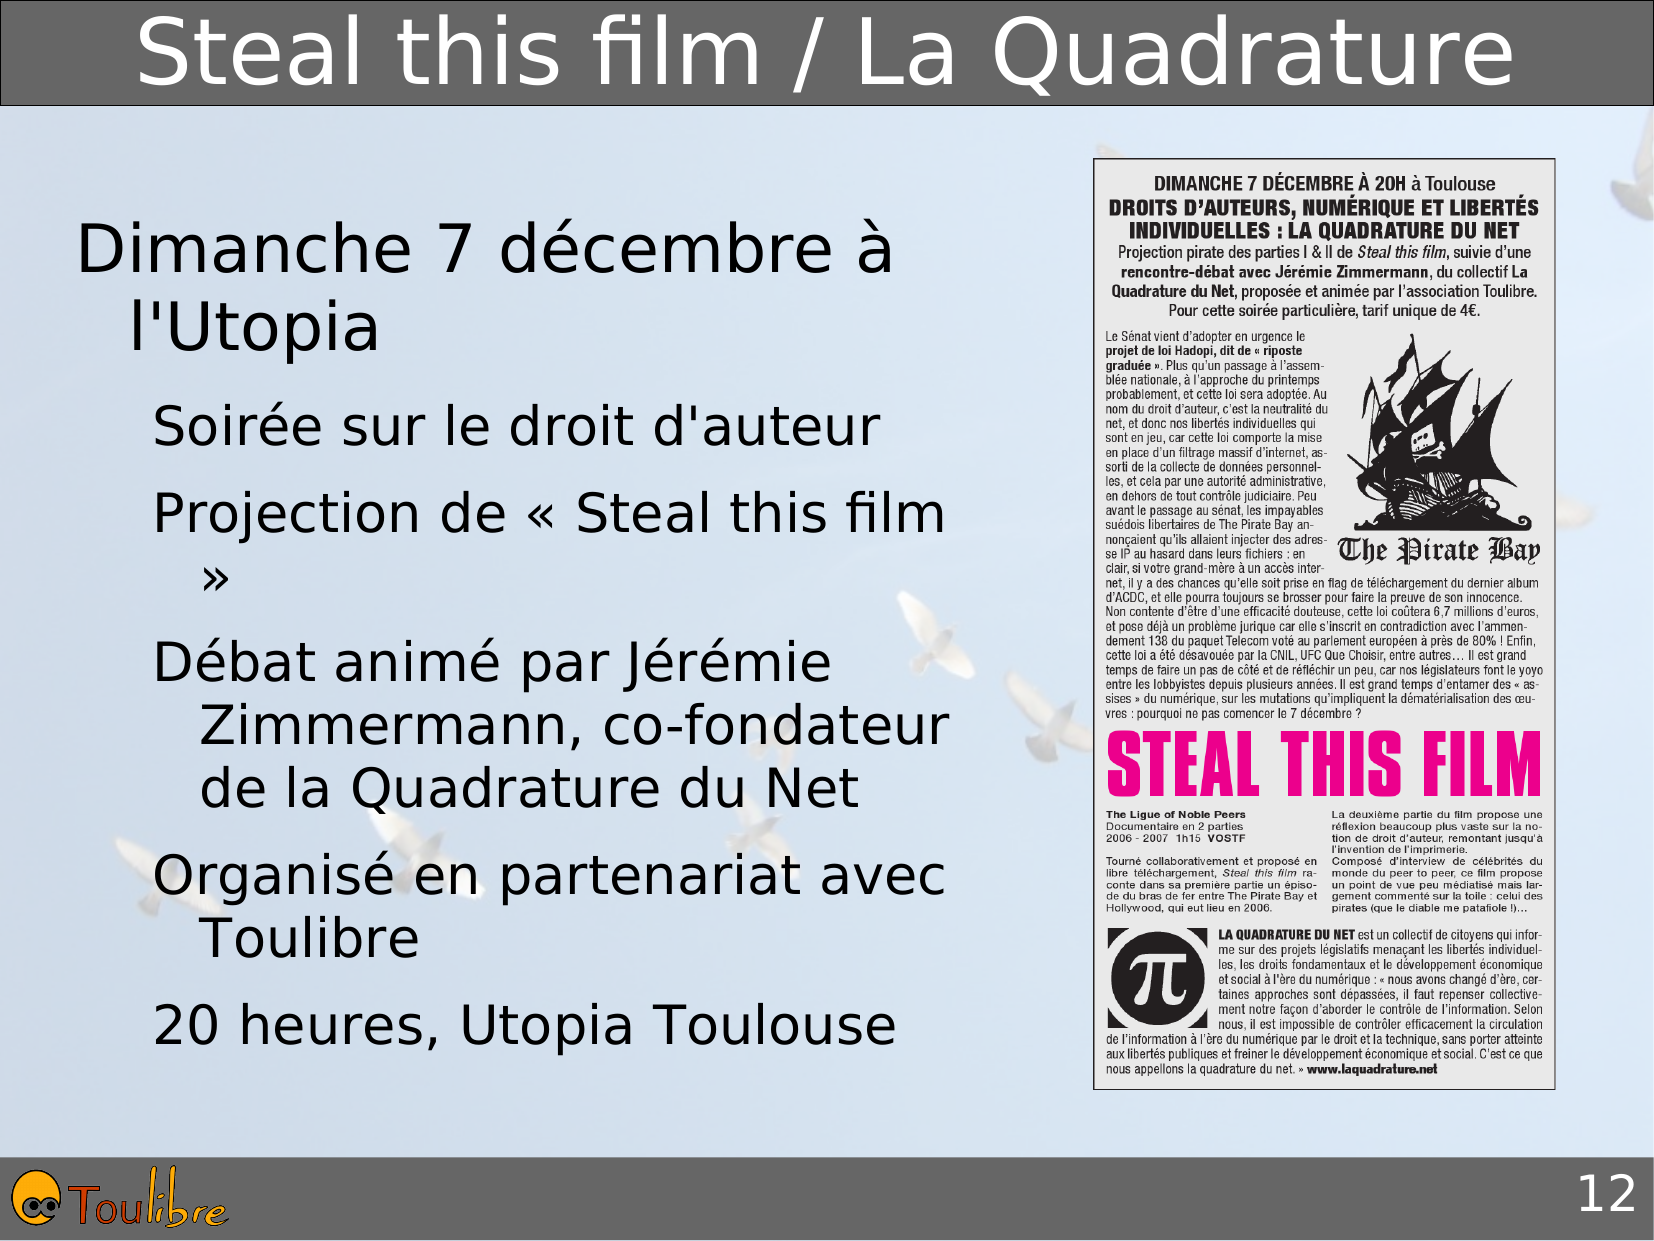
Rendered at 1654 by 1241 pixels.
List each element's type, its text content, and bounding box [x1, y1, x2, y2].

picture [11, 1165, 229, 1228]
picture [1093, 158, 1556, 1090]
list Dimanche 7 décembre à l'Utopia Soirée sur le droit d'auteur Projection de « Steal this film » Débat animé par Jérémie Zimmermann, co-fondateur de la Quadrature du Net Organisé en partenariat avec Toulibre 20 heures, Utopia Toulouse [57, 210, 954, 1057]
title Steal this film / La Quadrature [0, 0, 1654, 107]
